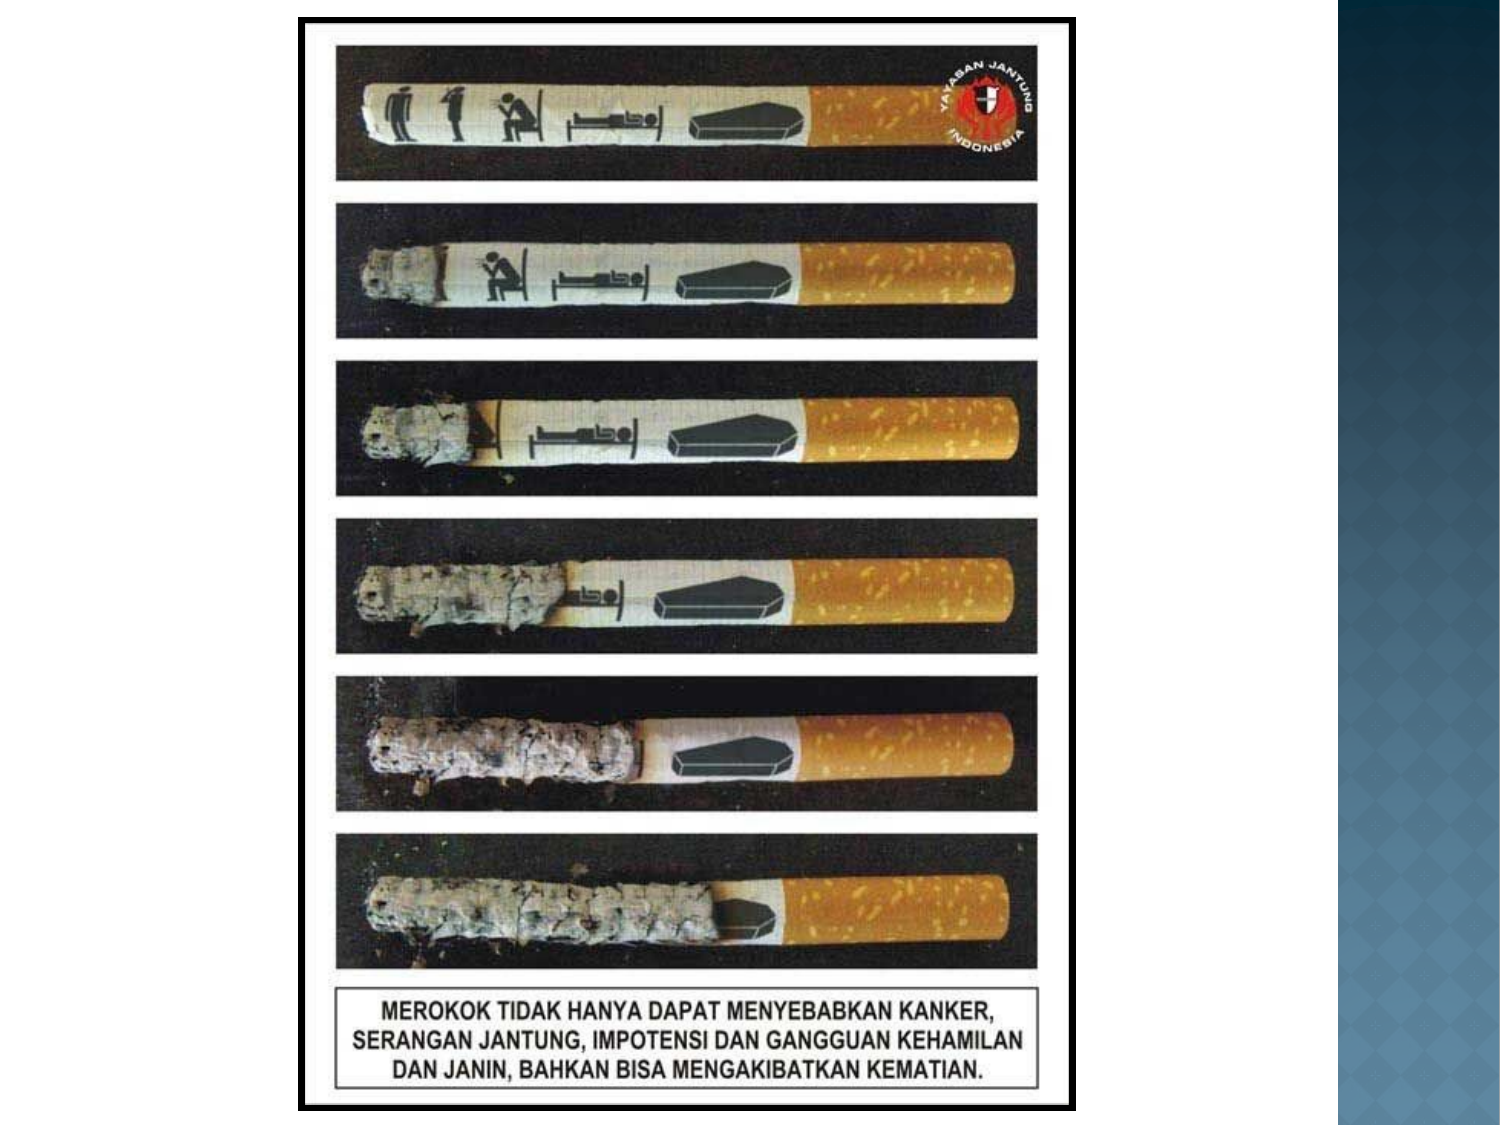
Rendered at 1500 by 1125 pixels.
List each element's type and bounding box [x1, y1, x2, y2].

picture [304, 23, 1070, 1105]
